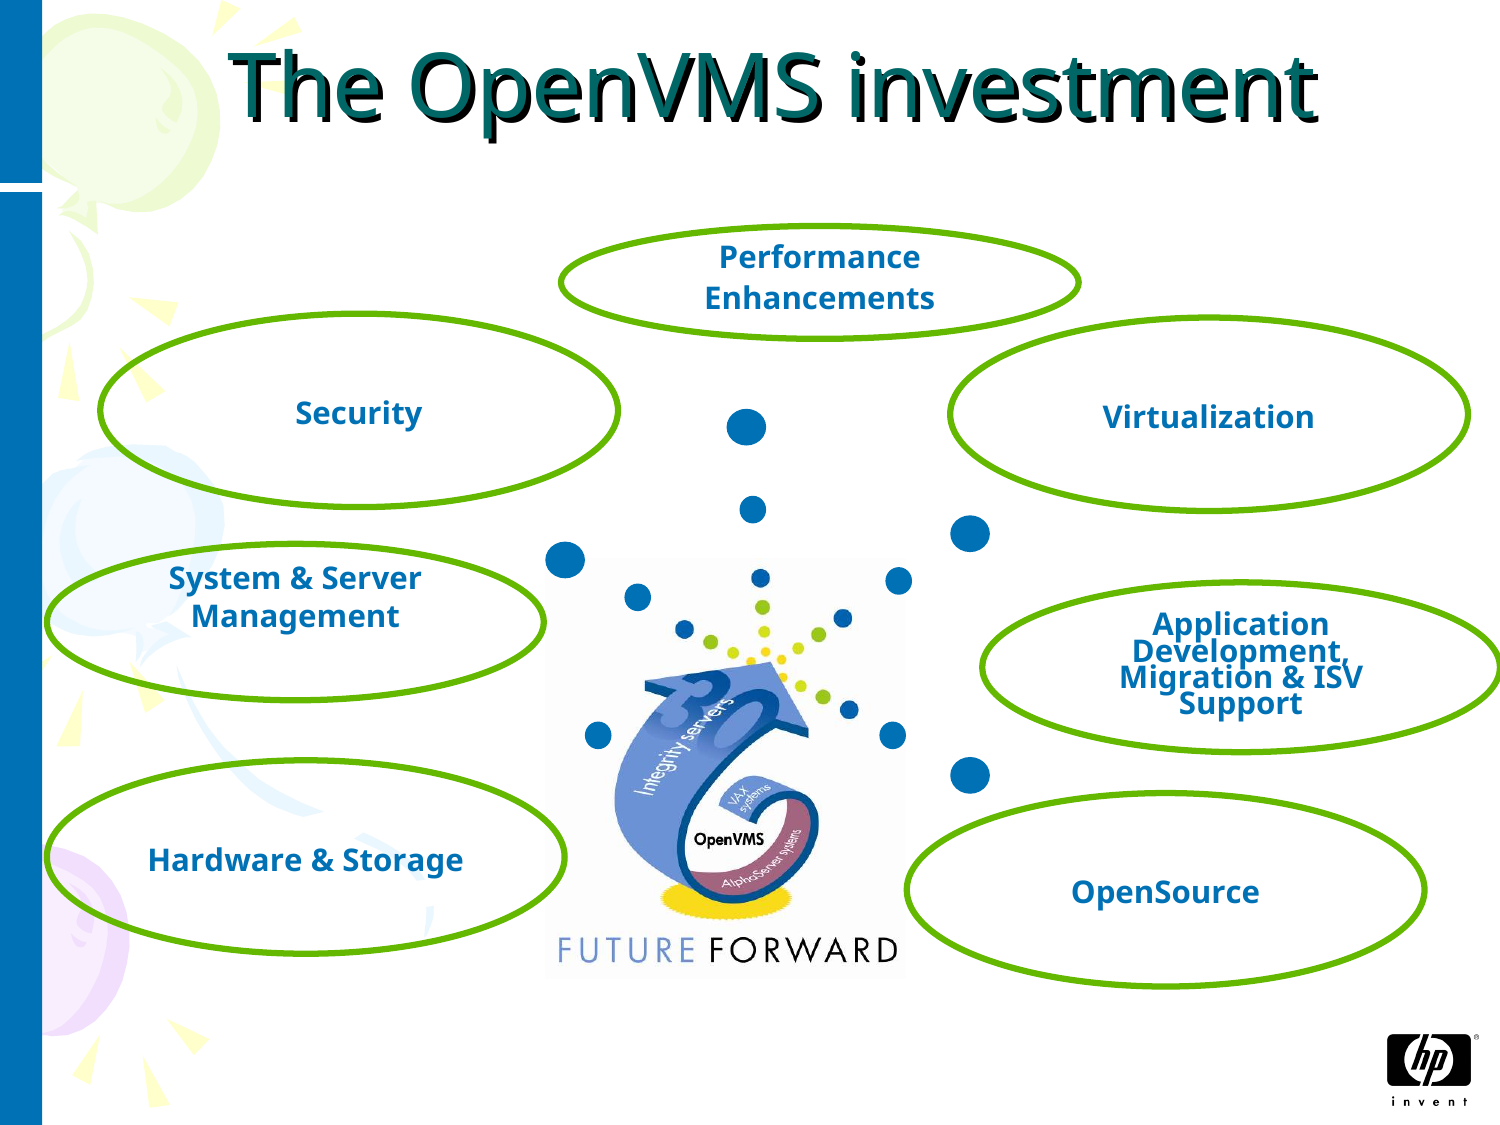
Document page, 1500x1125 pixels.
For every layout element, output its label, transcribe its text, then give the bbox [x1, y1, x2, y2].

text_box Application Development, Migration & ISV Support [982, 582, 1500, 753]
text_box Security [100, 313, 619, 508]
picture [545, 558, 906, 979]
text_box [584, 721, 612, 750]
text_box [726, 408, 767, 446]
title The OpenVMS investment [88, 0, 1456, 146]
text_box Performance Enhancements [560, 225, 1079, 339]
text_box [879, 721, 906, 750]
text_box [545, 541, 585, 579]
text_box Hardware & Storage [46, 760, 565, 954]
text_box [950, 756, 990, 794]
text_box [950, 515, 990, 553]
text_box [739, 495, 767, 524]
text_box System & Server Management [46, 543, 544, 701]
picture [1387, 1034, 1479, 1106]
text_box Virtualization [950, 317, 1468, 512]
text_box [624, 583, 652, 612]
text_box OpenSource [906, 793, 1425, 987]
text_box [885, 567, 913, 595]
